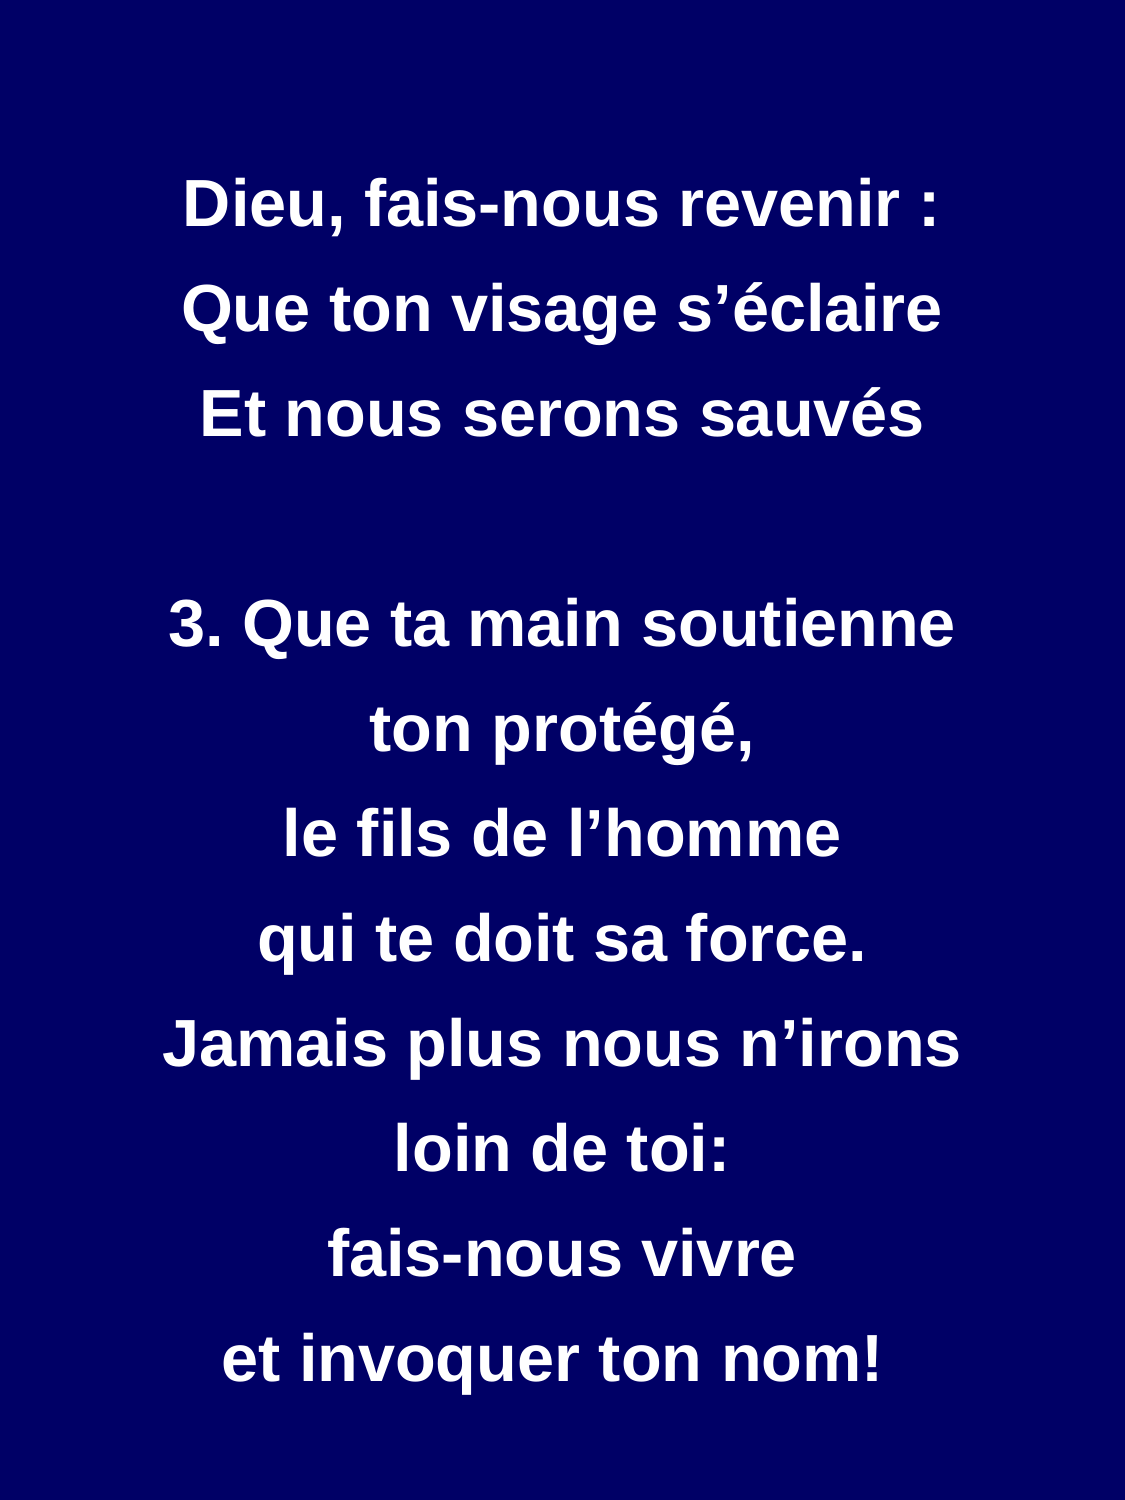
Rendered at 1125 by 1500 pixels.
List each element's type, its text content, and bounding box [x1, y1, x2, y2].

text_box Dieu, fais-nous revenir : Que ton visage s’éclaire Et nous serons sauvés 3. Que ta main soutienne ton protégé, le fils de l’homme qui te doit sa force. Jamais plus nous n’irons loin de toi: fais-nous vivre et invoquer ton nom! [0, 82, 1125, 1417]
